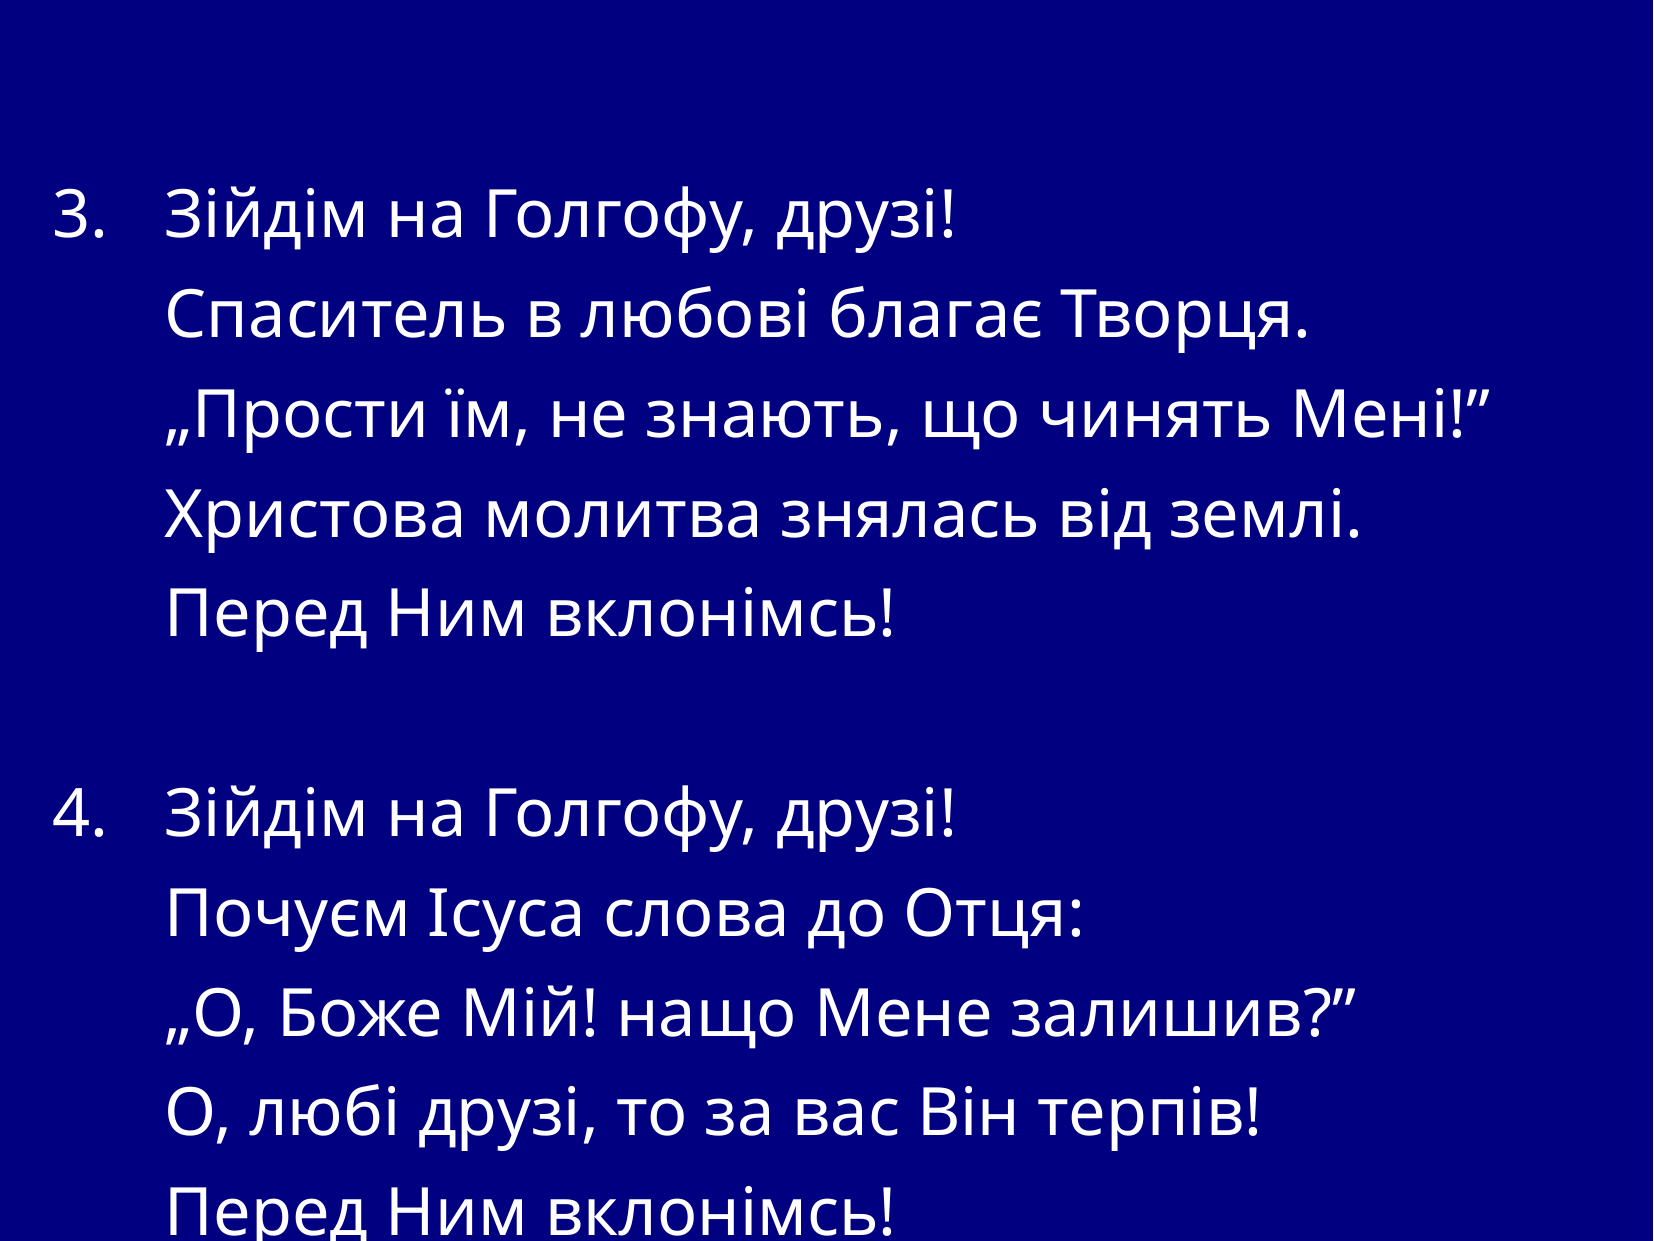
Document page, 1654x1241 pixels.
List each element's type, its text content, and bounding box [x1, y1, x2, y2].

text_box 3. Зійдім на Голгофу, друзі! Спаситель в любові благає Творця. „Прости їм, не знають, що чинять Мені!” Христова молитва знялась від землі. Перед Ним вклонімсь! 4. Зійдім на Голгофу, друзі! Почуєм Ісуса слова до Отця: „О, Боже Мій! нащо Мене залишив?” О, любі друзі, то за вас Він терпів! Перед Ним вклонімсь! [37, 150, 1653, 1163]
